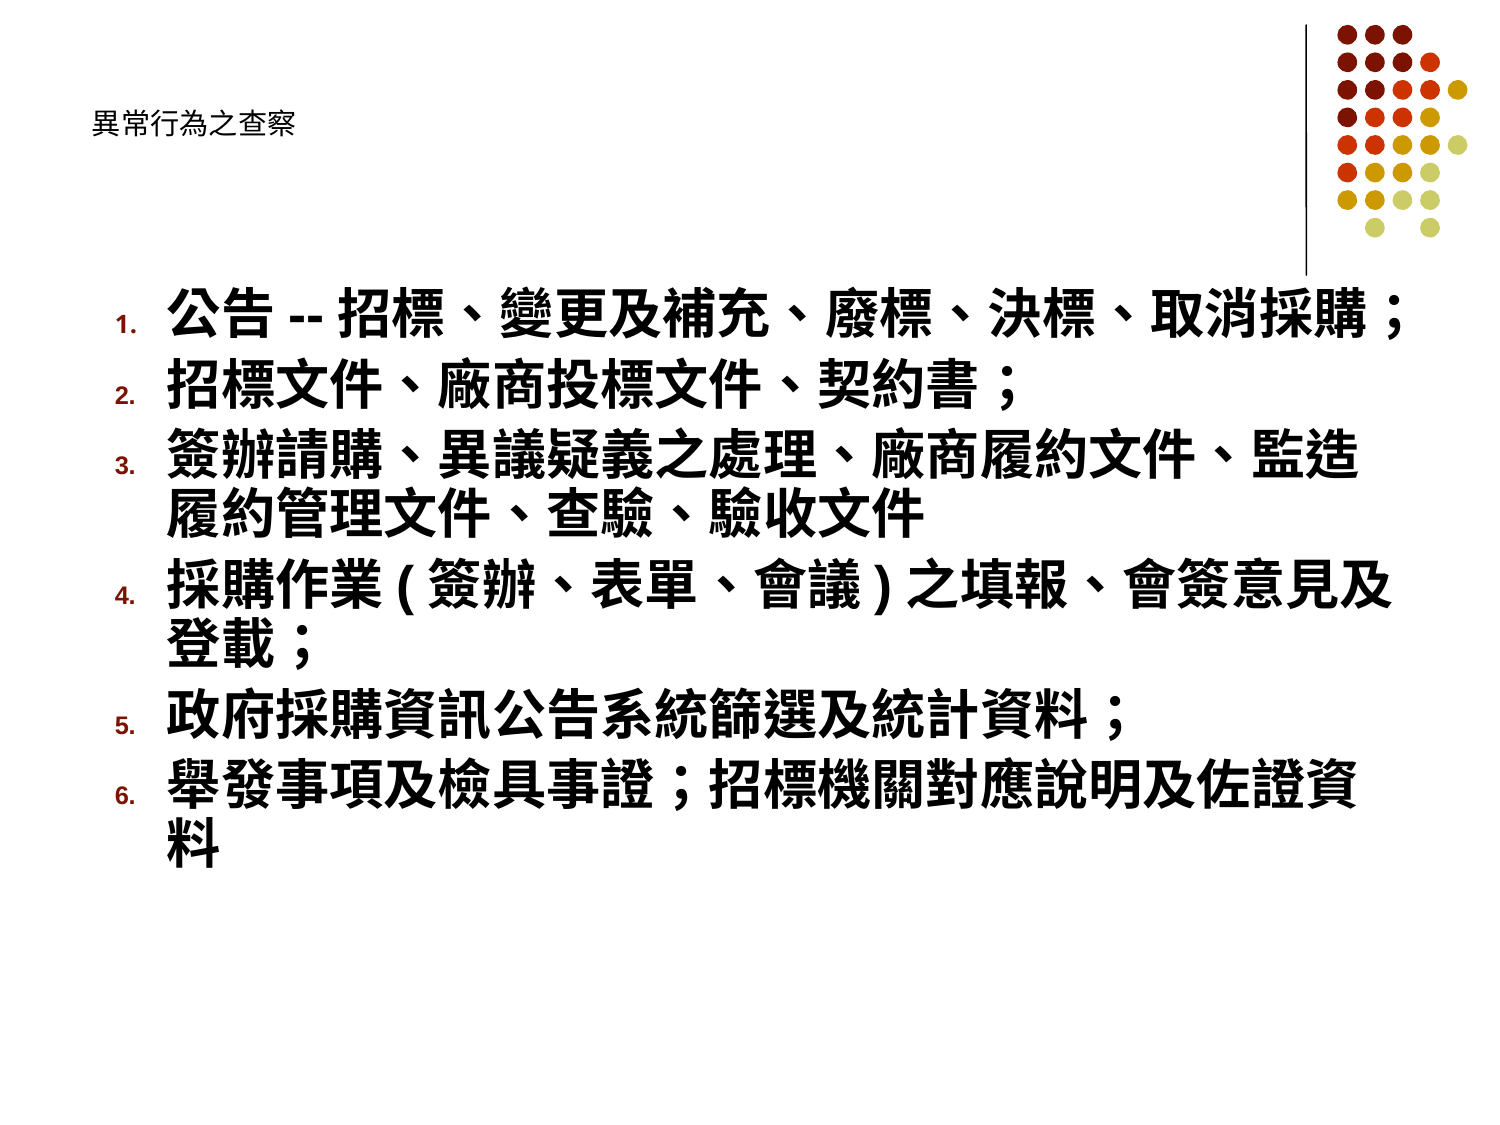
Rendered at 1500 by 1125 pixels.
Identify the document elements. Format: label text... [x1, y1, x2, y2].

title 異常行為之查察 [76, 0, 1315, 213]
list 公告--招標、變更及補充、廢標、決標、取消採購； 招標文件、廠商投標文件、契約書； 簽辦請購、異議疑義之處理、廠商履約文件、監造履約管理文件、查驗、驗收文件 採購作業(簽辦、表單、會議)之填報、會簽意見及登載； 政府採購資訊公告系統篩選及統計資料； 舉發事項及檢具事證；招標機關對應說明及佐證資料 [76, 278, 1427, 1030]
